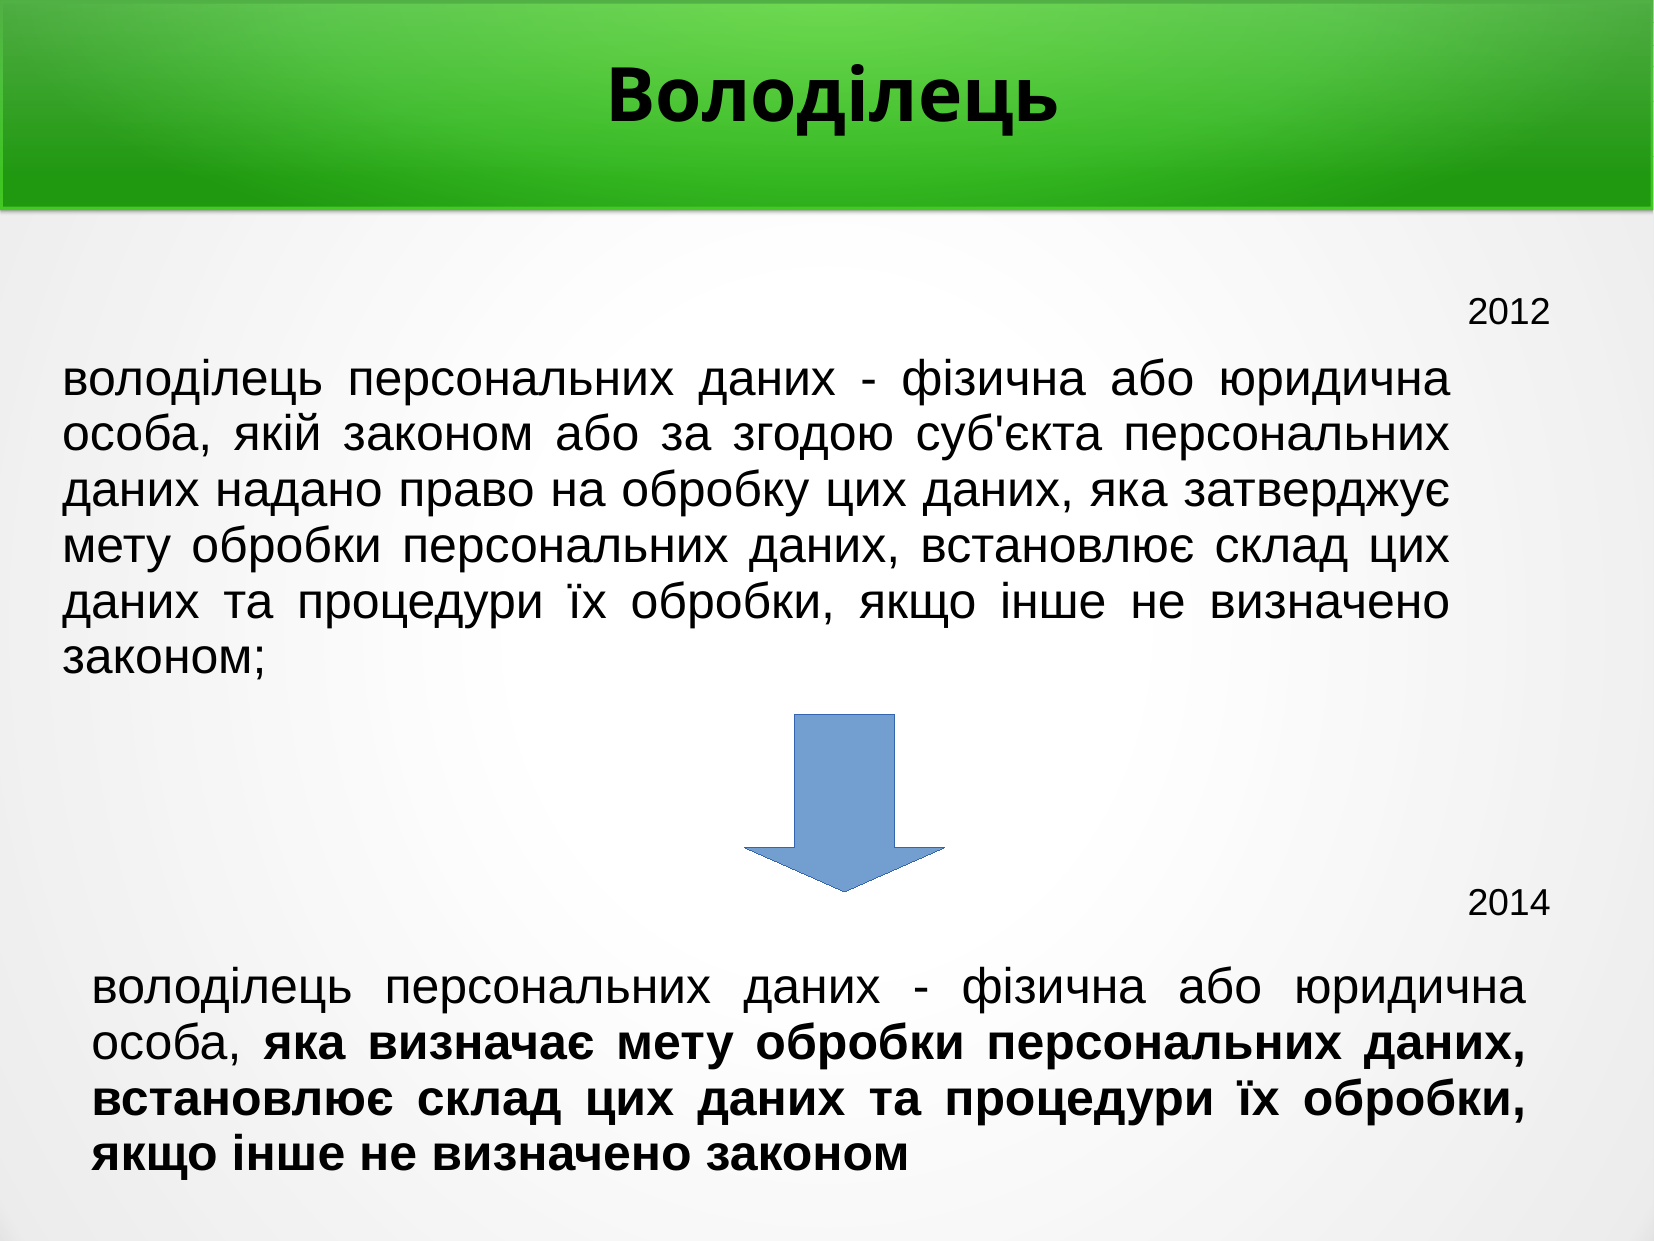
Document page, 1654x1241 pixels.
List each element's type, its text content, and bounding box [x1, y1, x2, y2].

text_box [744, 714, 945, 892]
text_box 2014 [1452, 874, 1566, 931]
text_box Володілець [602, 35, 1063, 150]
text_box 2012 [1452, 283, 1566, 341]
text_box володілець персональних даних - фізична або юридична особа, якій законом або за згодою суб'єкта персональних даних надано право на обробку цих даних, яка затверджує мету обробки персональних даних, встановлює склад цих даних та процедури їх обробки, якщо інше не визначено законом; [47, 342, 1541, 696]
text_box володілець персональних даних - фізична або юридична особа, яка визначає мету обробки персональних даних, встановлює склад цих даних та процедури їх обробки, якщо інше не визначено законом [76, 950, 1542, 1191]
